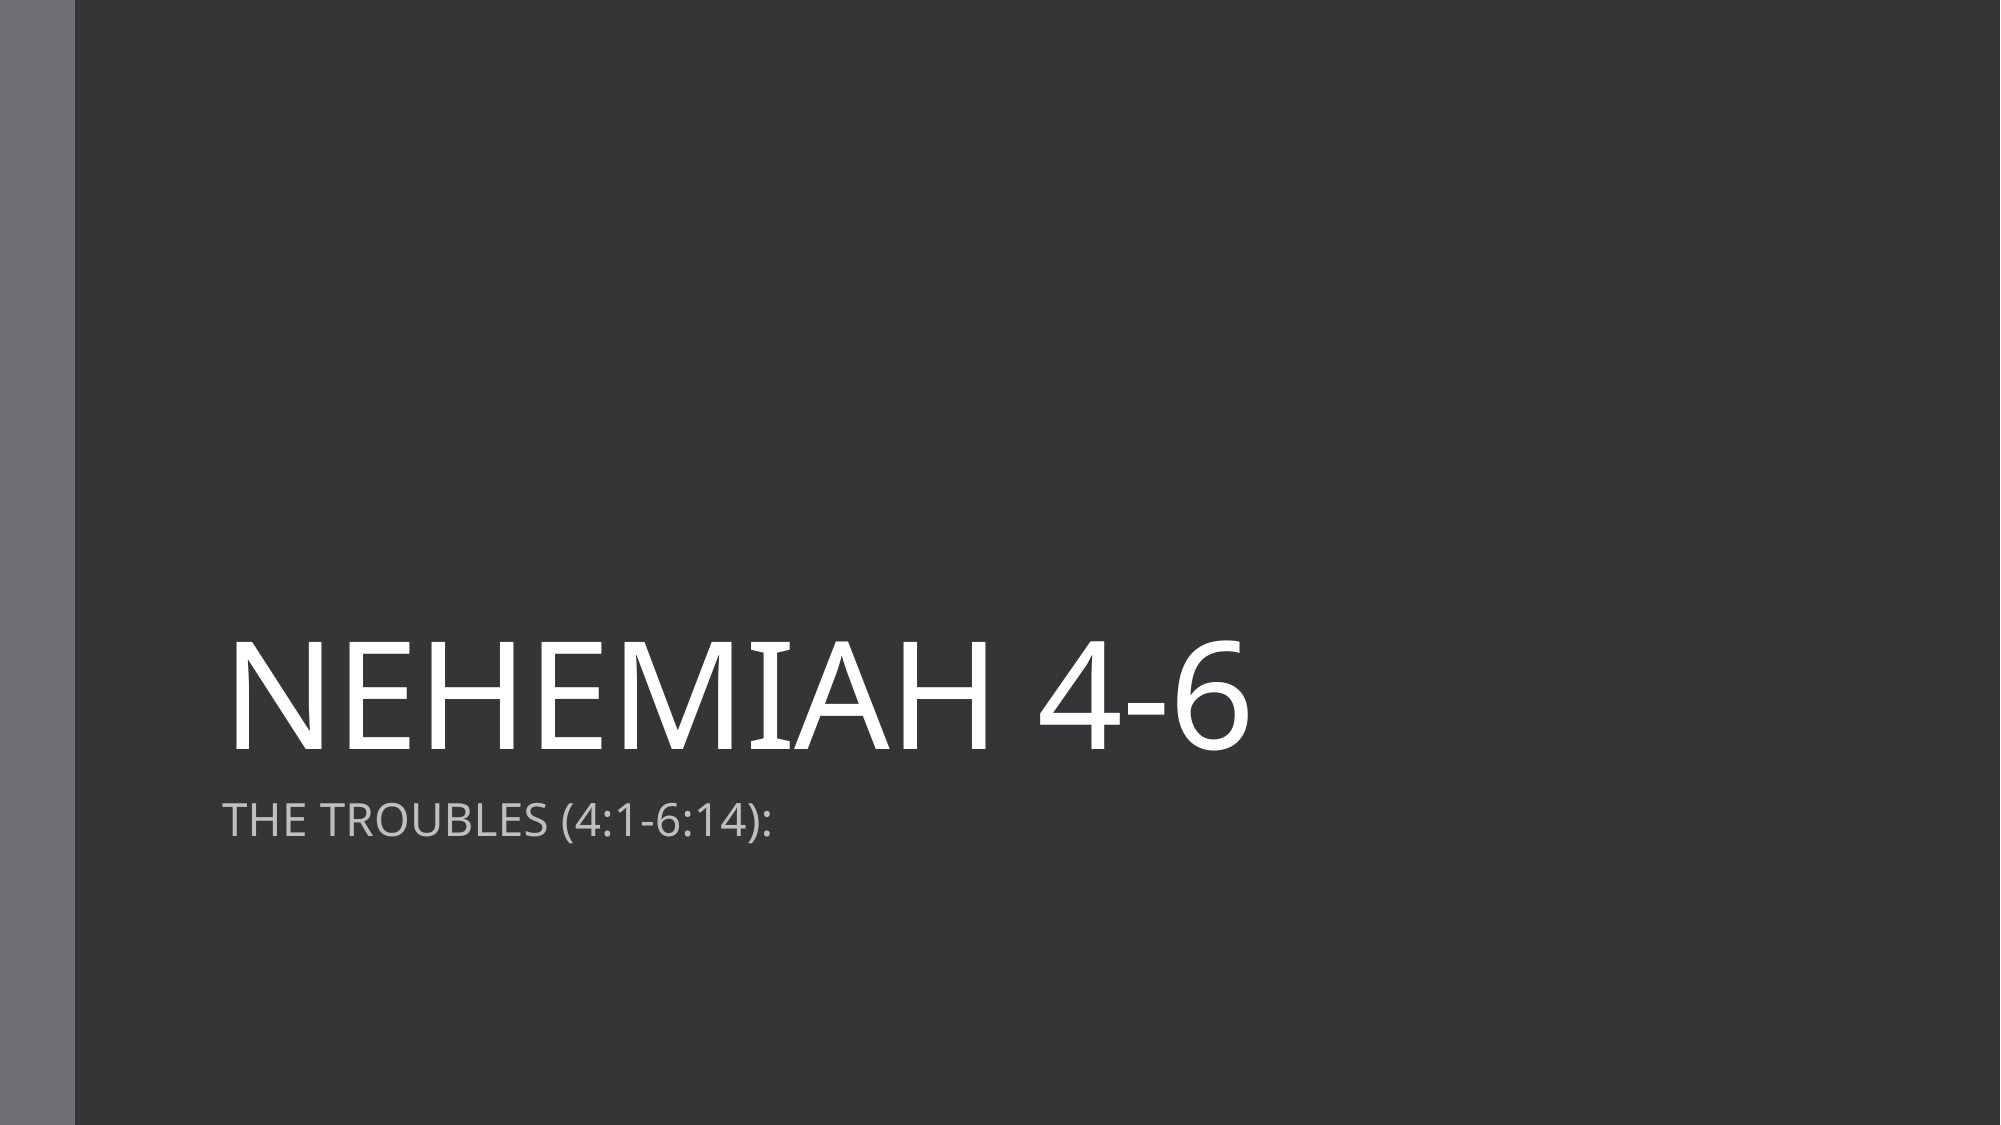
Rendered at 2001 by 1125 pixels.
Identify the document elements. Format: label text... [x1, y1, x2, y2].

subtitle THE TROUBLES (4:1-6:14): [206, 787, 1752, 1066]
title NEHEMIAH 4-6 [206, 124, 1752, 787]
